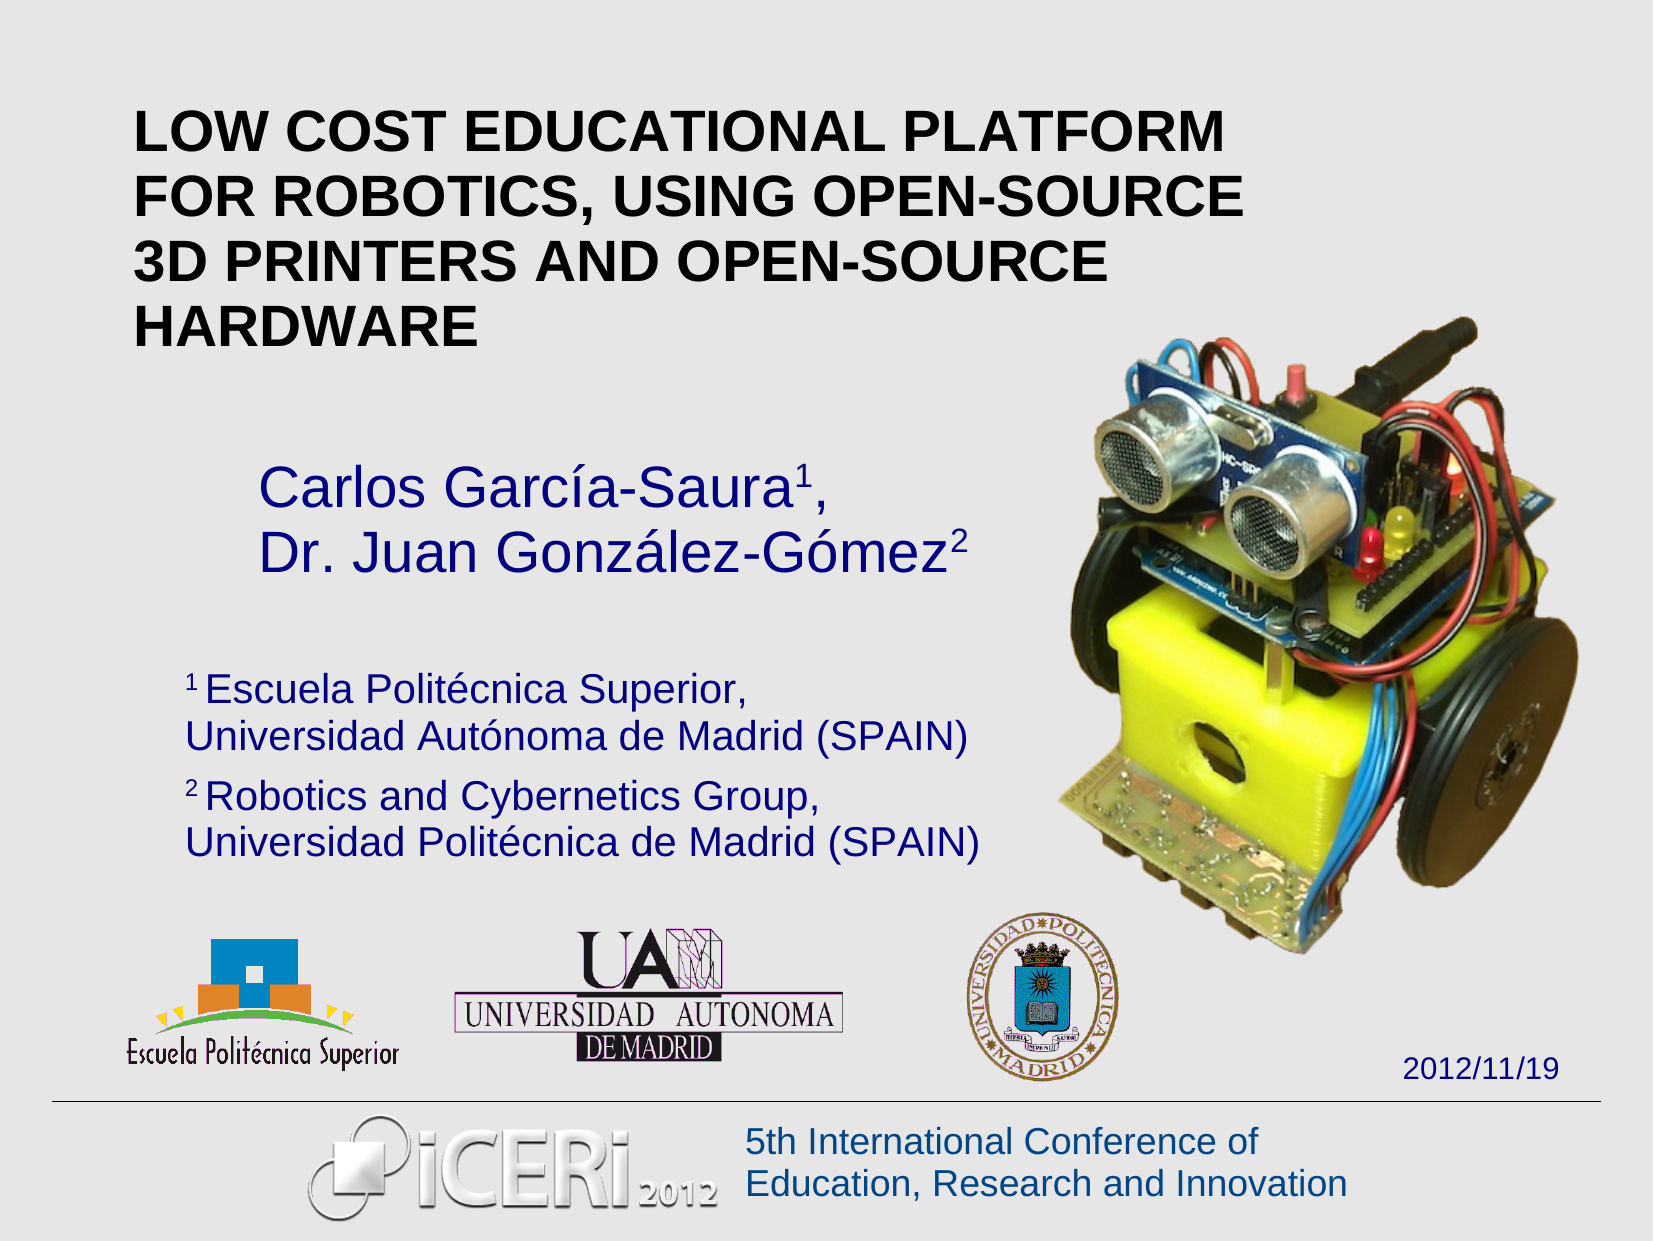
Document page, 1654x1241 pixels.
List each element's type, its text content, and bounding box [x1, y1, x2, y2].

text_box Carlos García-Saura1, Dr. Juan González-Gómez2 [244, 444, 985, 629]
text_box LOW COST EDUCATIONAL PLATFORM FOR ROBOTICS, USING OPEN-SOURCE 3D PRINTERS AND OPEN-SOURCE HARDWARE [118, 84, 1329, 393]
picture [126, 939, 399, 1071]
text_box 5th International Conference of Education, Research and Innovation [730, 1109, 1653, 1241]
picture [247, 967, 262, 982]
picture [307, 1113, 718, 1223]
text_box 2012/11/19 [1335, 1040, 1627, 1106]
picture [883, 295, 1653, 1082]
picture [453, 927, 844, 1062]
text_box 1 Escuela Politécnica Superior, Universidad Autónoma de Madrid (SPAIN) [169, 655, 1104, 761]
text_box 2 Robotics and Cybernetics Group, Universidad Politécnica de Madrid (SPAIN) [169, 761, 1104, 880]
